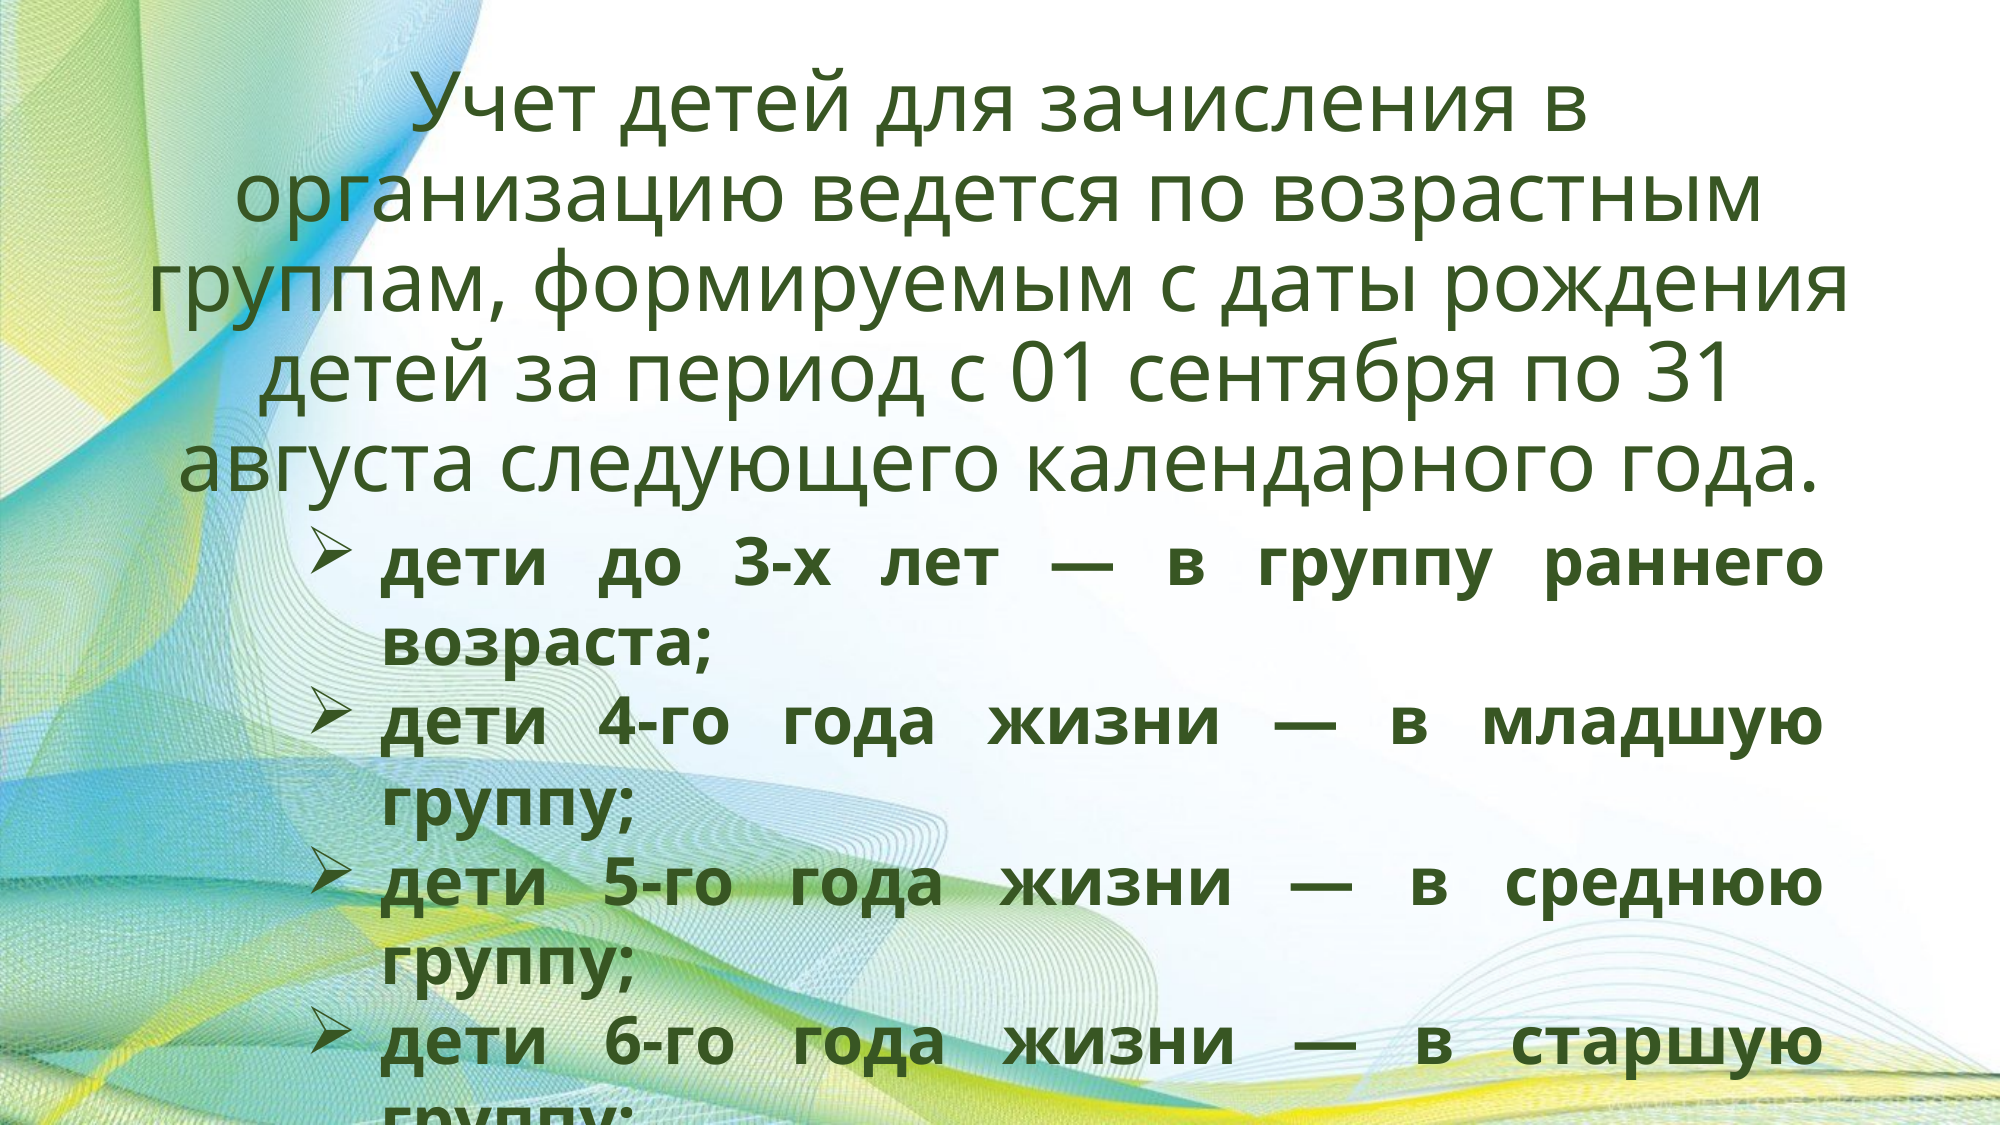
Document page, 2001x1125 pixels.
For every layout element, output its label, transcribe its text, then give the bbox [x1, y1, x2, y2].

picture [0, 0, 2000, 1125]
text_box дети до 3-х лет — в группу раннего возраста; дети 4-го года жизни — в младшую группу; дети 5-го года жизни — в среднюю группу; дети 6-го года жизни — в старшую группу; дети 7-го года жизни — в подготовительную к школе группу. [291, 511, 1841, 1125]
subtitle Учет детей для зачисления в организацию ведется по возрастным группам, формируемым с даты рождения детей за период с 01 сентября по 31 августа следующего календарного года. [120, 52, 1880, 424]
picture [1370, 452, 1395, 486]
